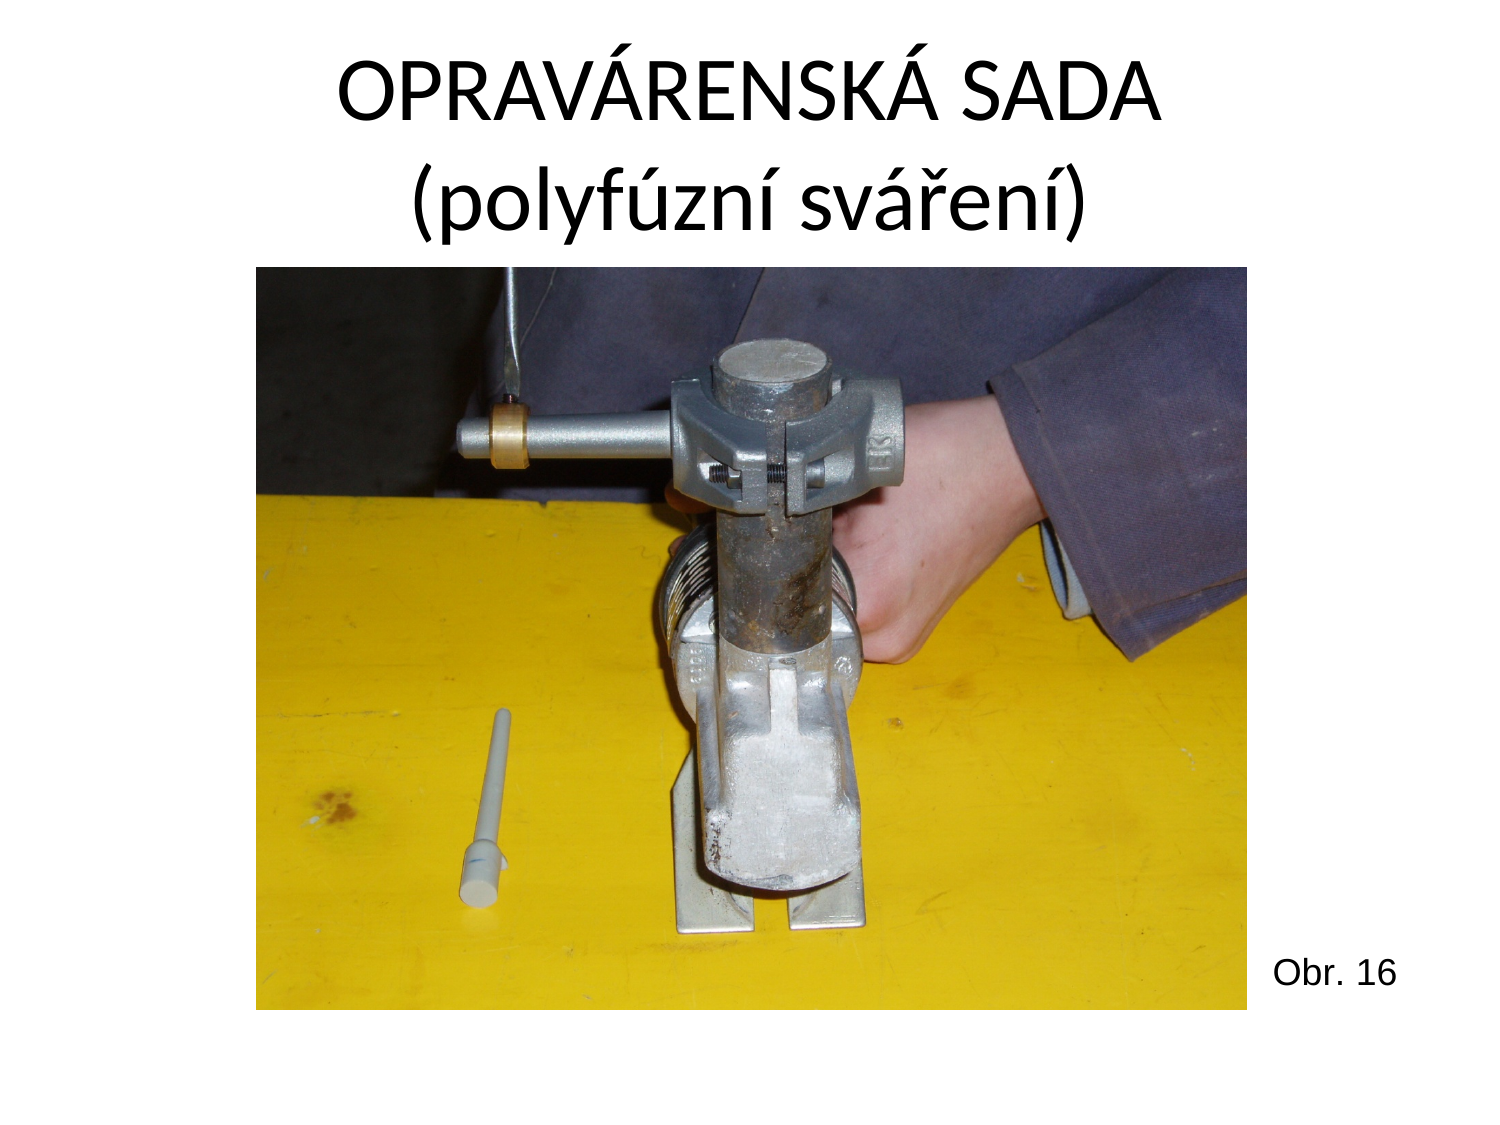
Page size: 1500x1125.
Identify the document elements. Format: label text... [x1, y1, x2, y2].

text_box [256, 267, 1247, 1010]
text_box Obr. 16 [1257, 940, 1424, 1001]
title OPRAVÁRENSKÁ SADA (polyfúzní sváření) [75, 21, 1426, 257]
